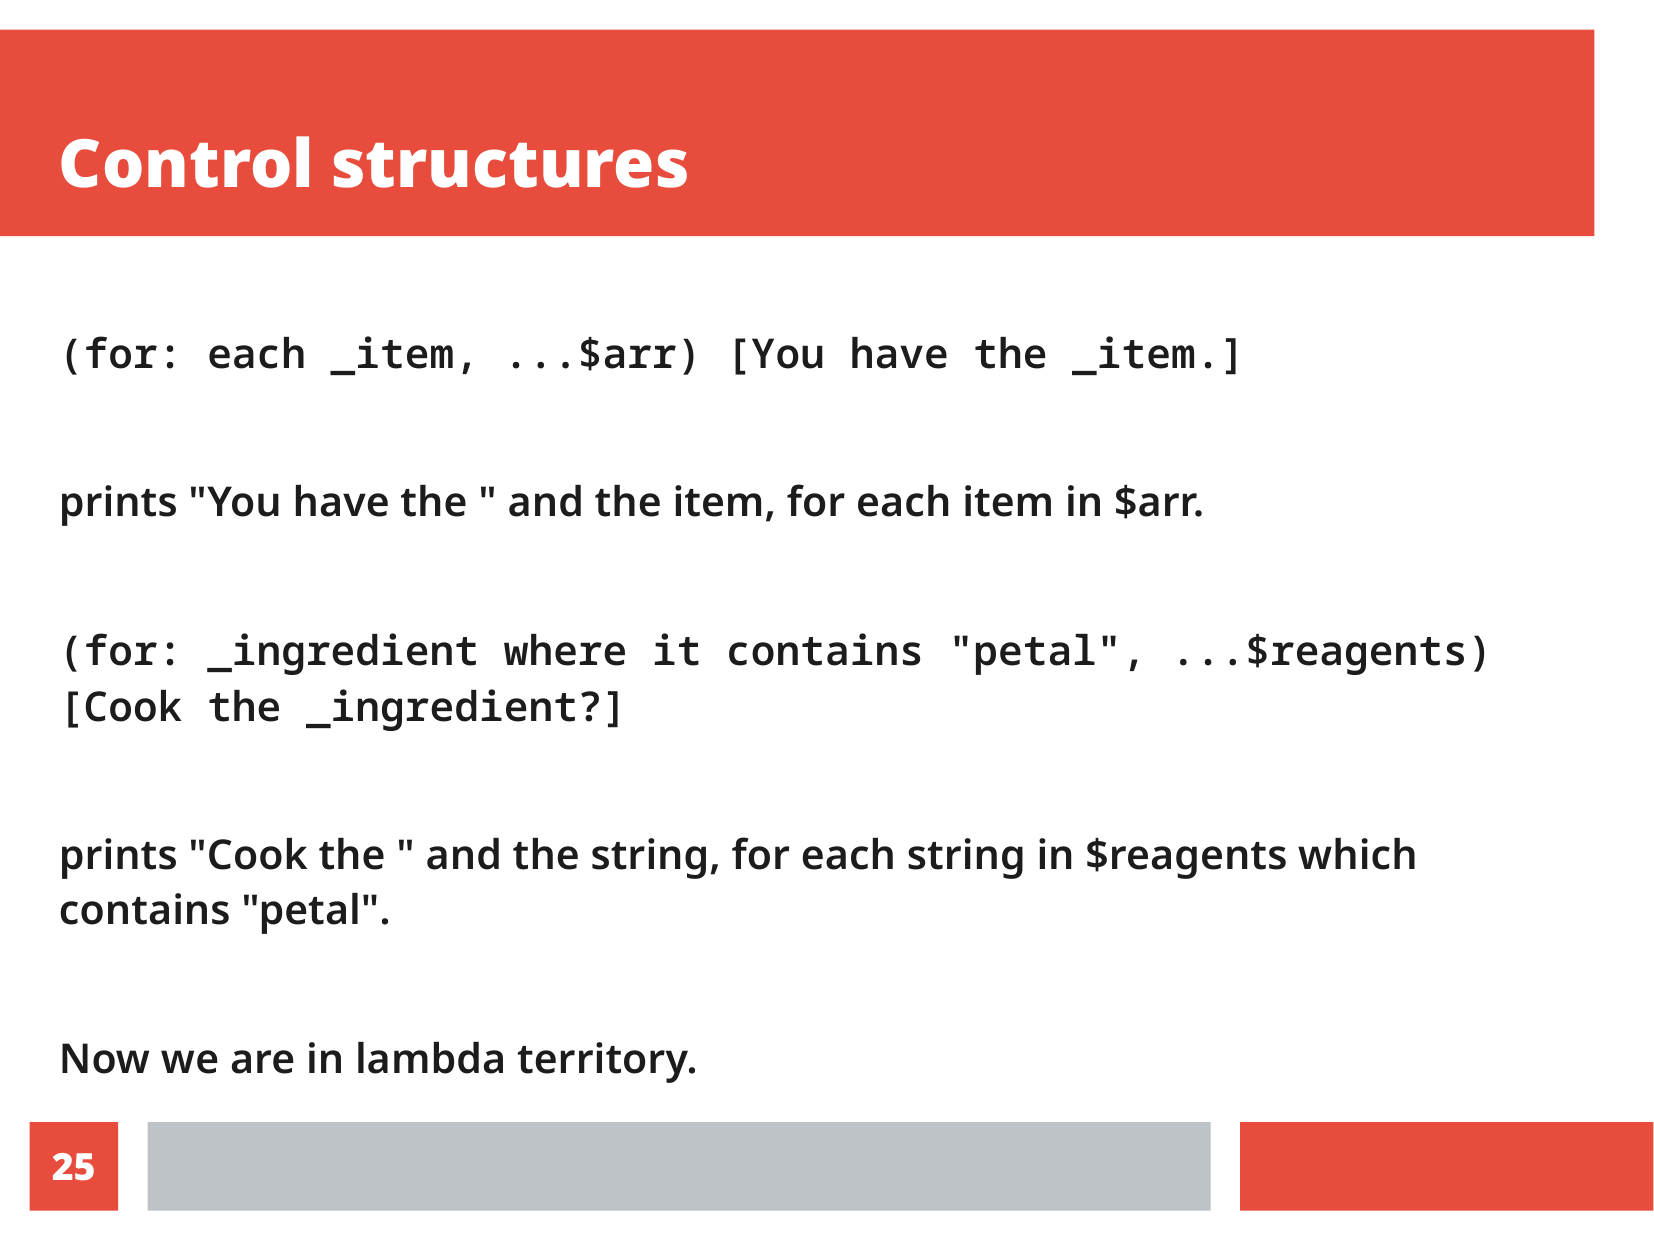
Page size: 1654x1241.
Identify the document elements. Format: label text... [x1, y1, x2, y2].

list (for: each _item, ...$arr) [You have the _item.] prints "You have the " and the item, for each item in $arr. (for: _ingredient where it contains "petal", ...$reagents) [Cook the _ingredient?] prints "Cook the " and the string, for each string in $reagents which contains "petal". Now we are in lambda territory. [59, 324, 1565, 1093]
title Control structures [59, 59, 1595, 207]
